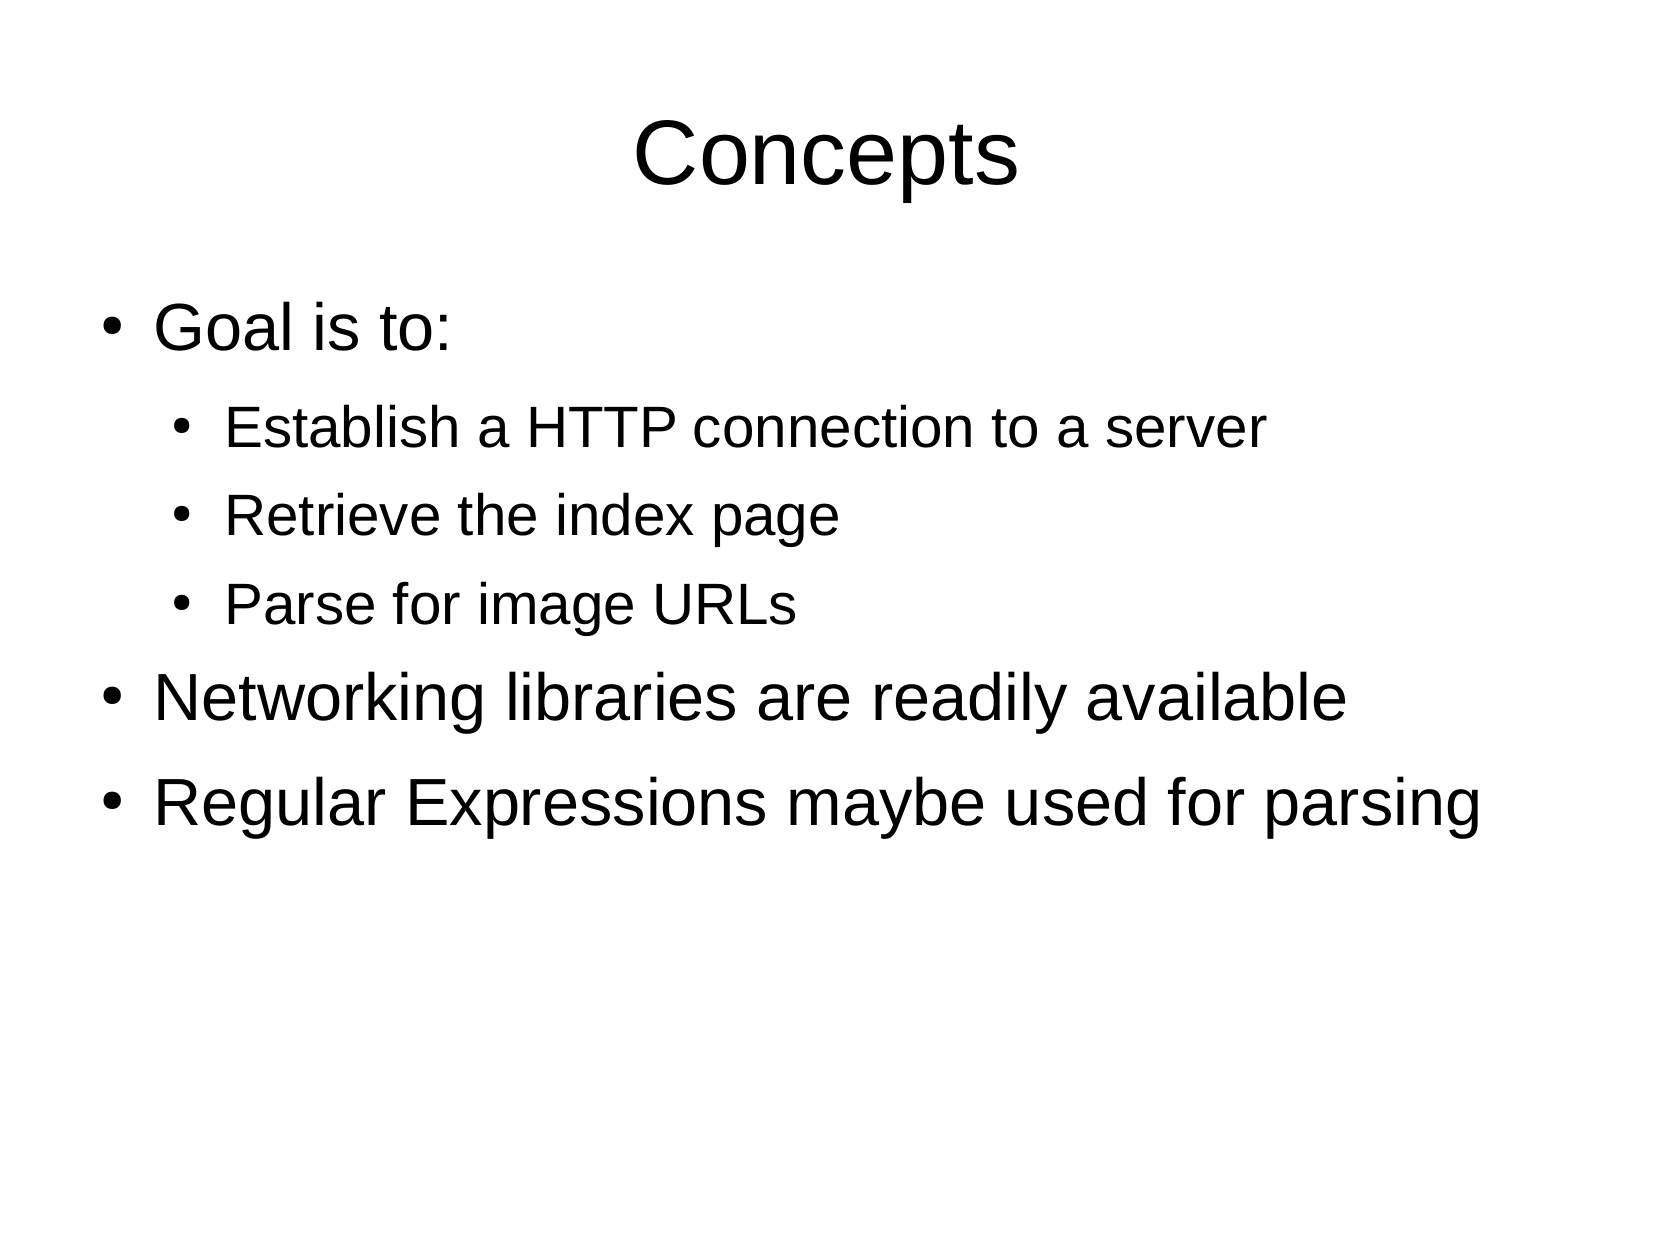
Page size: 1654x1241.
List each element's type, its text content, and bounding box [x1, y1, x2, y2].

title Concepts [82, 49, 1571, 257]
list Goal is to: Establish a HTTP connection to a server Retrieve the index page Parse for image URLs Networking libraries are readily available Regular Expressions maybe used for parsing [82, 290, 1571, 1109]
